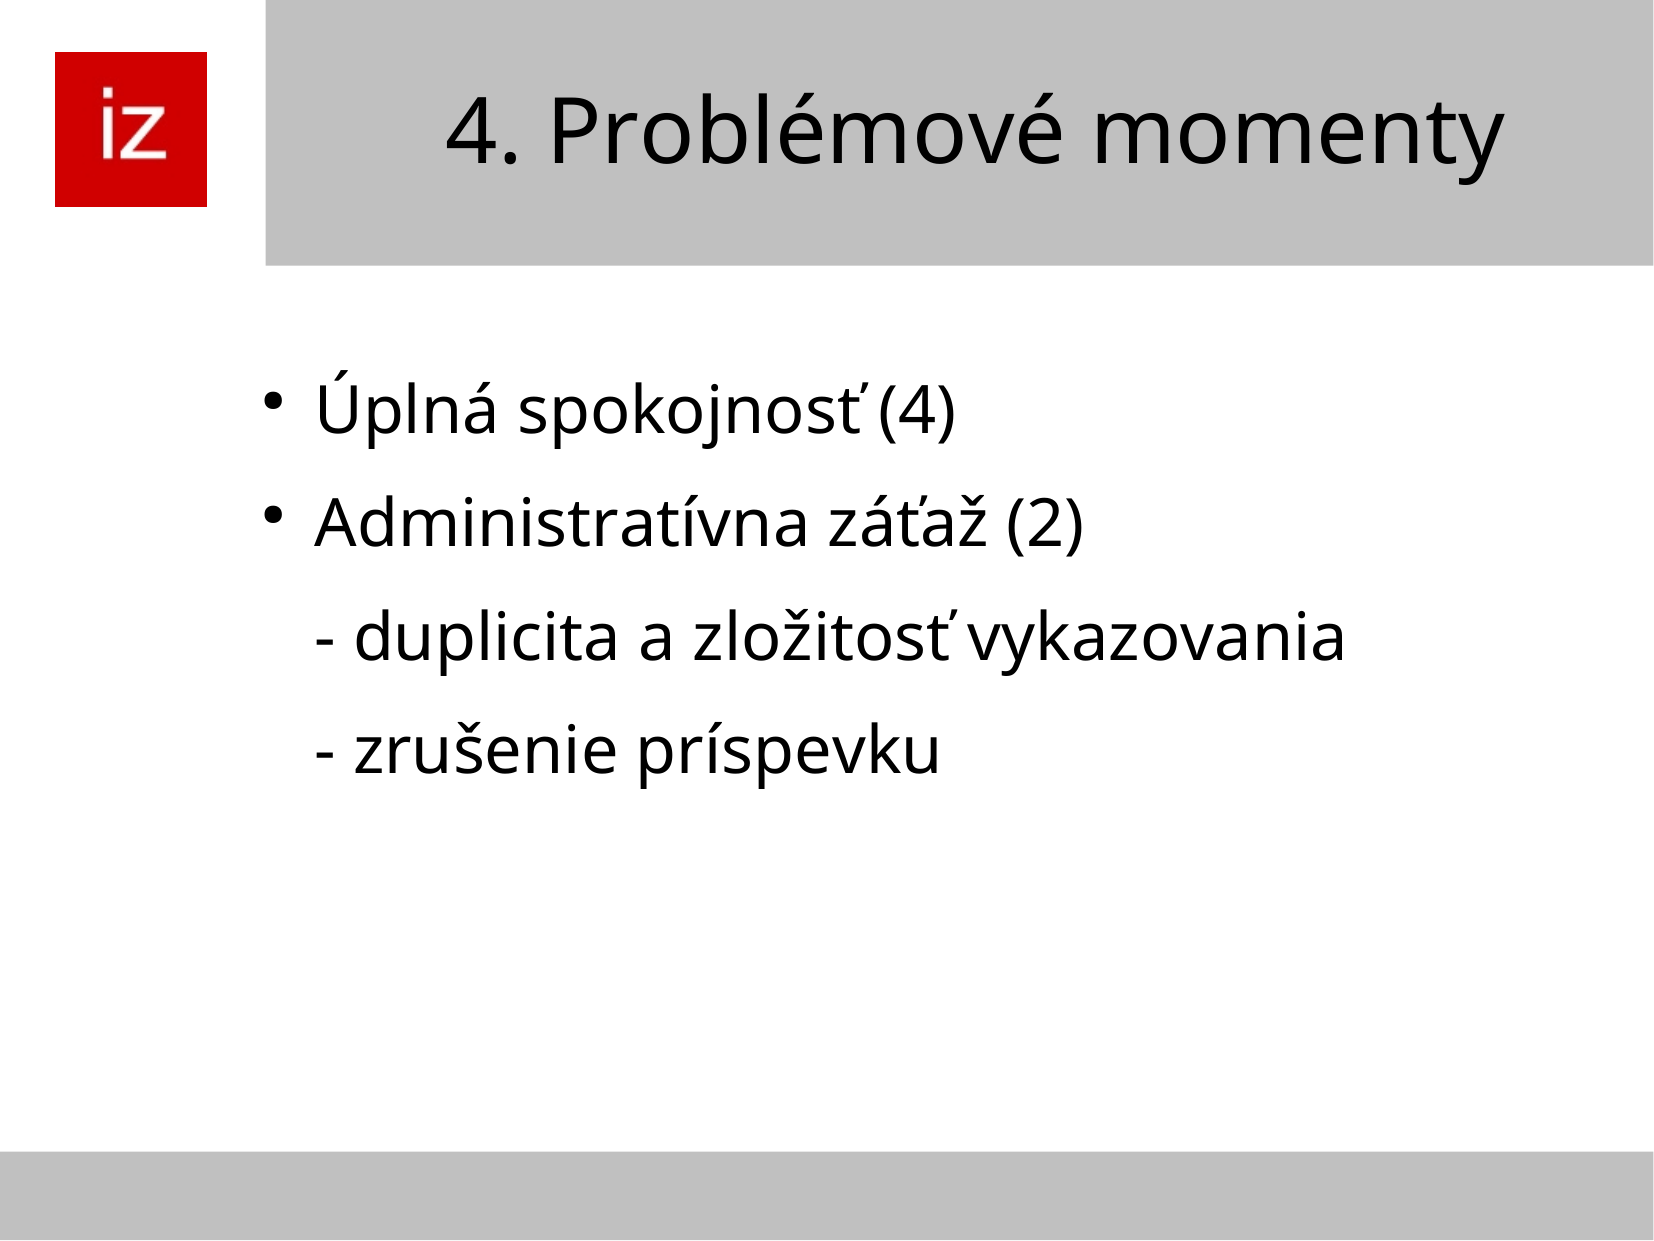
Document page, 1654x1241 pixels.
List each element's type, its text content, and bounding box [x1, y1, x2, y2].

picture [55, 52, 207, 207]
title 4. Problémové momenty [295, 2, 1625, 265]
list Úplná spokojnosť (4) Administratívna záťaž (2) - duplicita a zložitosť vykazovania - zrušenie príspevku [147, 375, 1559, 1241]
